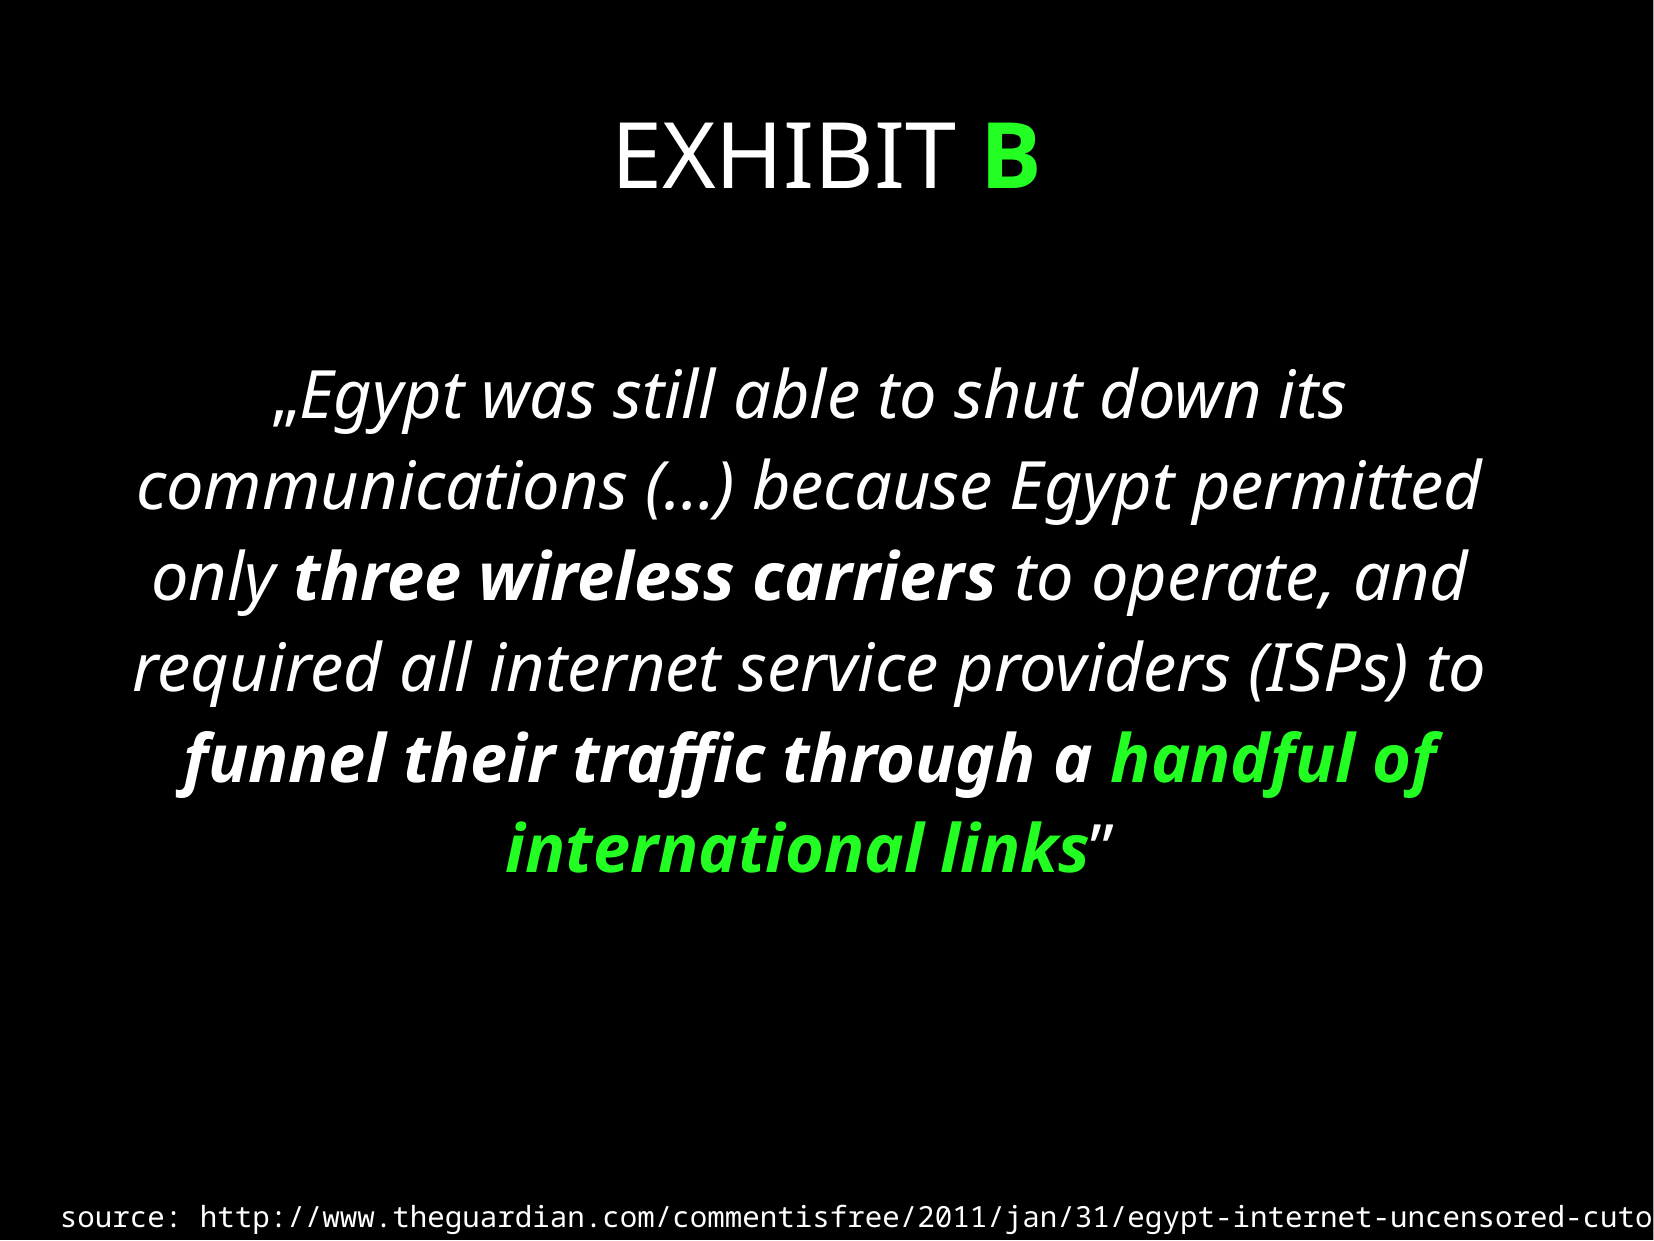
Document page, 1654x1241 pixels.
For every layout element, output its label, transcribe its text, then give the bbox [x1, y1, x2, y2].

list „Egypt was still able to shut down its communications (…) because Egypt permitted only three wireless carriers to operate, and required all internet service providers (ISPs) to funnel their traffic through a handful of international links” [82, 294, 1538, 946]
text_box source: http://www.theguardian.com/commentisfree/2011/jan/31/egypt-internet-uncensored-cutoff-disconnect [44, 1188, 1609, 1233]
title EXHIBIT B [82, 49, 1571, 257]
